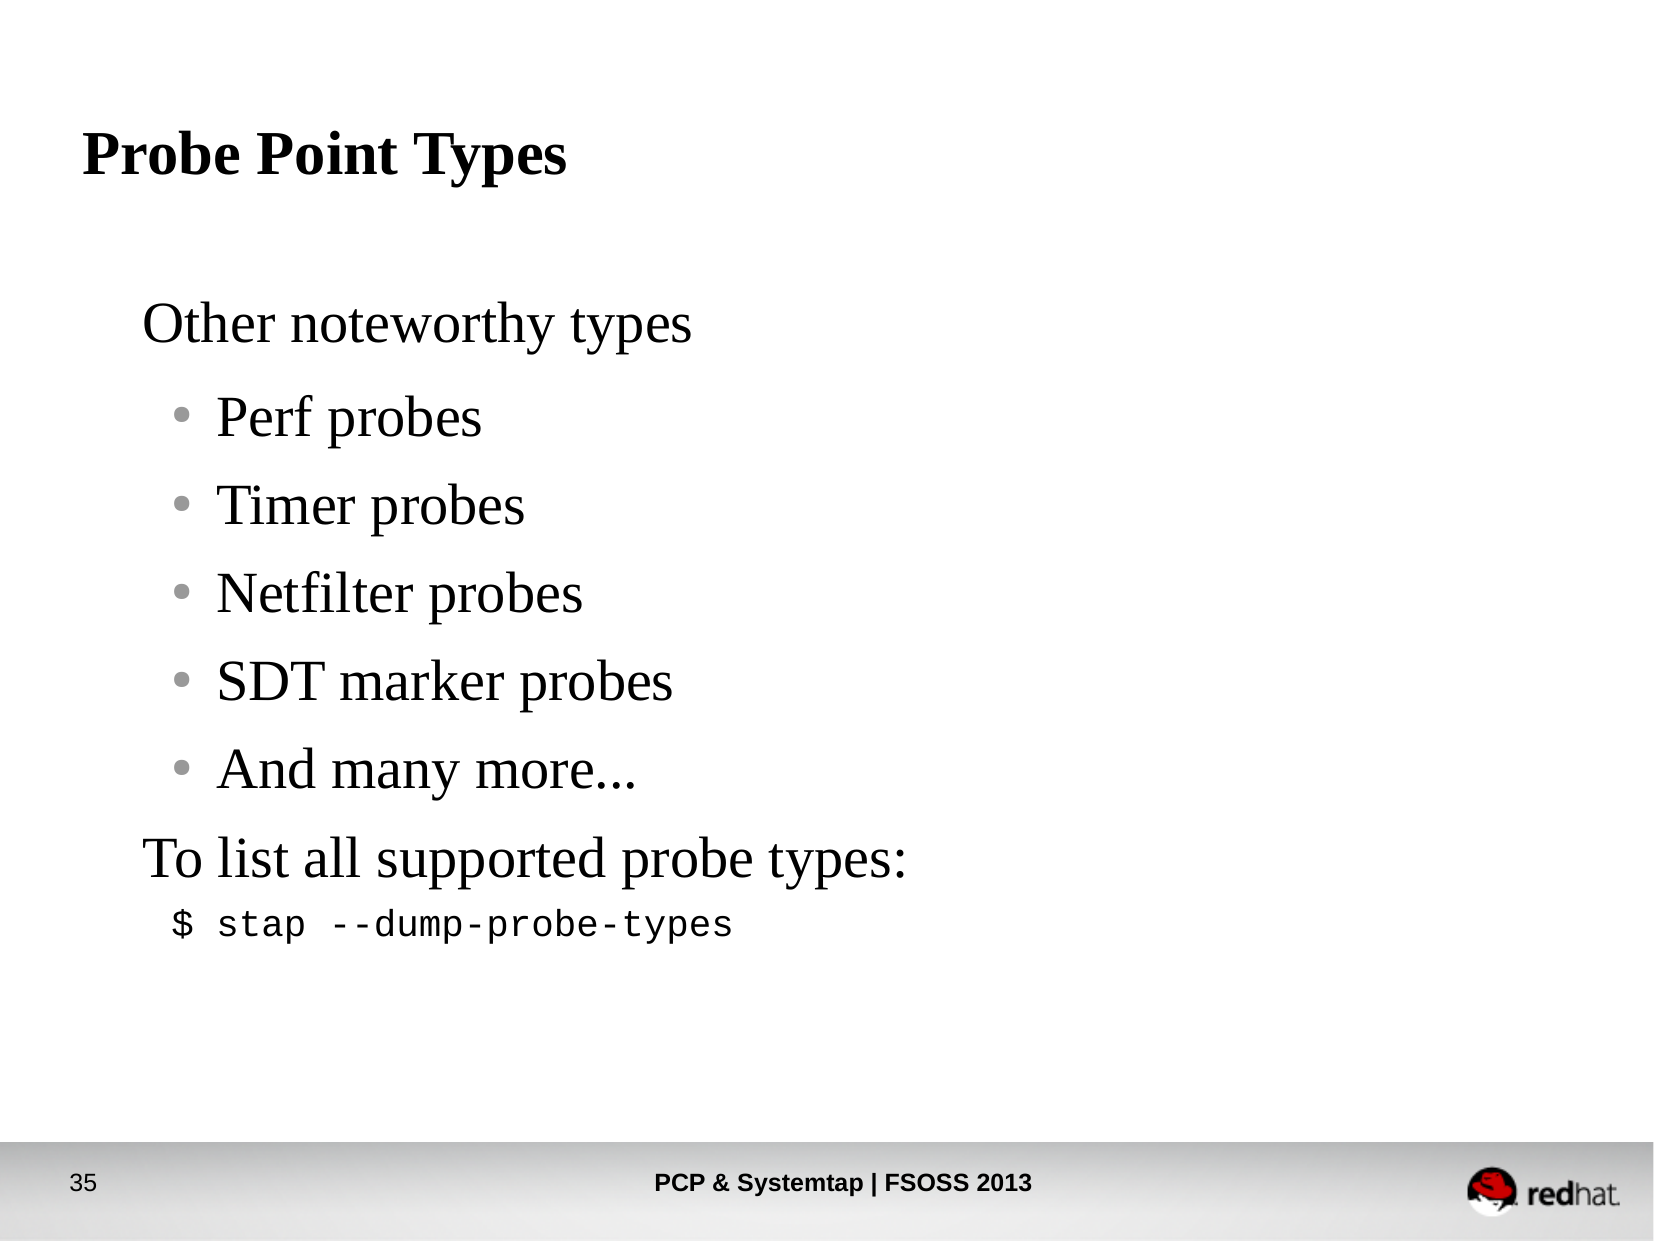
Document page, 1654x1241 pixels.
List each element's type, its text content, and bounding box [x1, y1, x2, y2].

list Other noteworthy types Perf probes Timer probes Netfilter probes SDT marker probes And many more... To list all supported probe types: [82, 290, 1538, 1094]
picture [0, 1142, 1654, 1241]
title Probe Point Types [82, 49, 1571, 257]
text_box $ stap --dump-probe-types [156, 898, 1501, 956]
